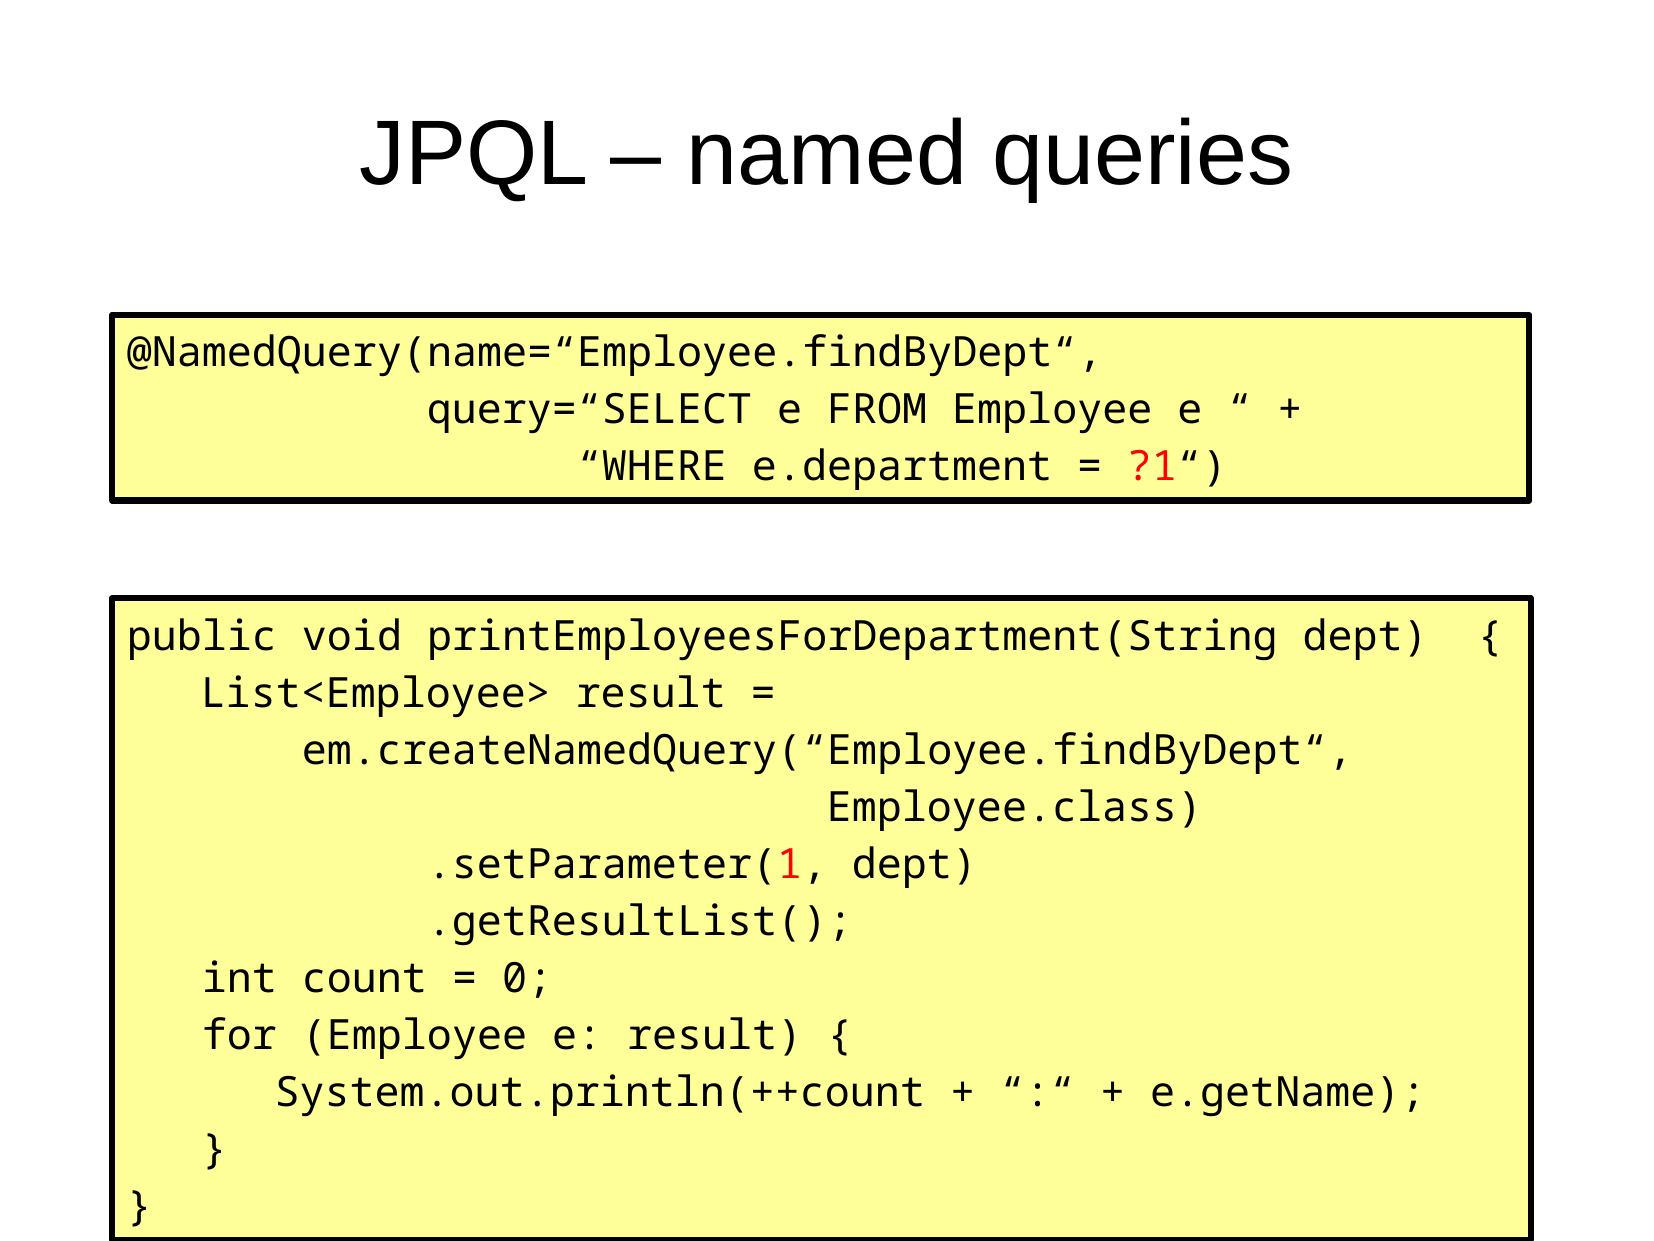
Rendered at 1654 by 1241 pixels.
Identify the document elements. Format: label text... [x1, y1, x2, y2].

text_box public void printEmployeesForDepartment(String dept) { List<Employee> result = em.createNamedQuery(“Employee.findByDept“, Employee.class) .setParameter(1, dept) .getResultList(); int count = 0; for (Employee e: result) { System.out.println(++count + “:“ + e.getName); } } [112, 598, 1531, 1148]
title JPQL – named queries [82, 49, 1571, 257]
text_box @NamedQuery(name=“Employee.findByDept“, query=“SELECT e FROM Employee e “ + “WHERE e.department = ?1“) [112, 314, 1530, 476]
